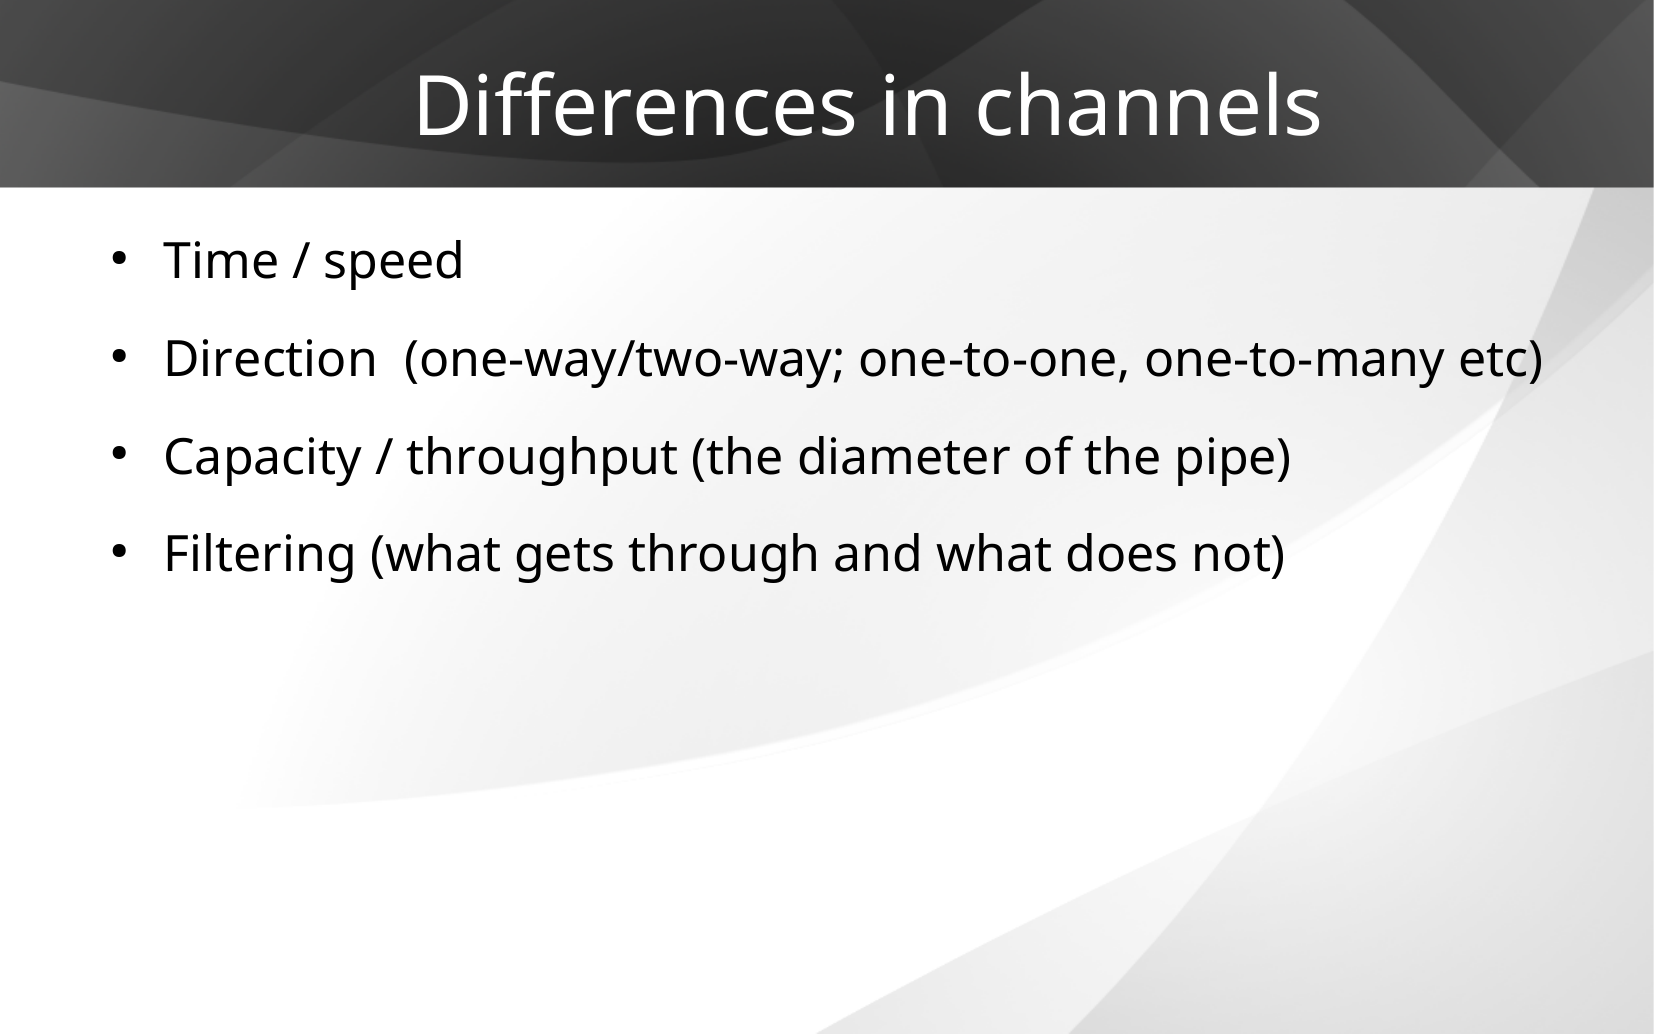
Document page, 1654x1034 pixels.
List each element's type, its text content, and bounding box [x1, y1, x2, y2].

list Time / speed Direction (one-way/two-way; one-to-one, one-to-many etc) Capacity / throughput (the diameter of the pipe) Filtering (what gets through and what does not) [75, 225, 1613, 1013]
title Differences in channels [124, 0, 1613, 208]
picture [0, 0, 1654, 1034]
